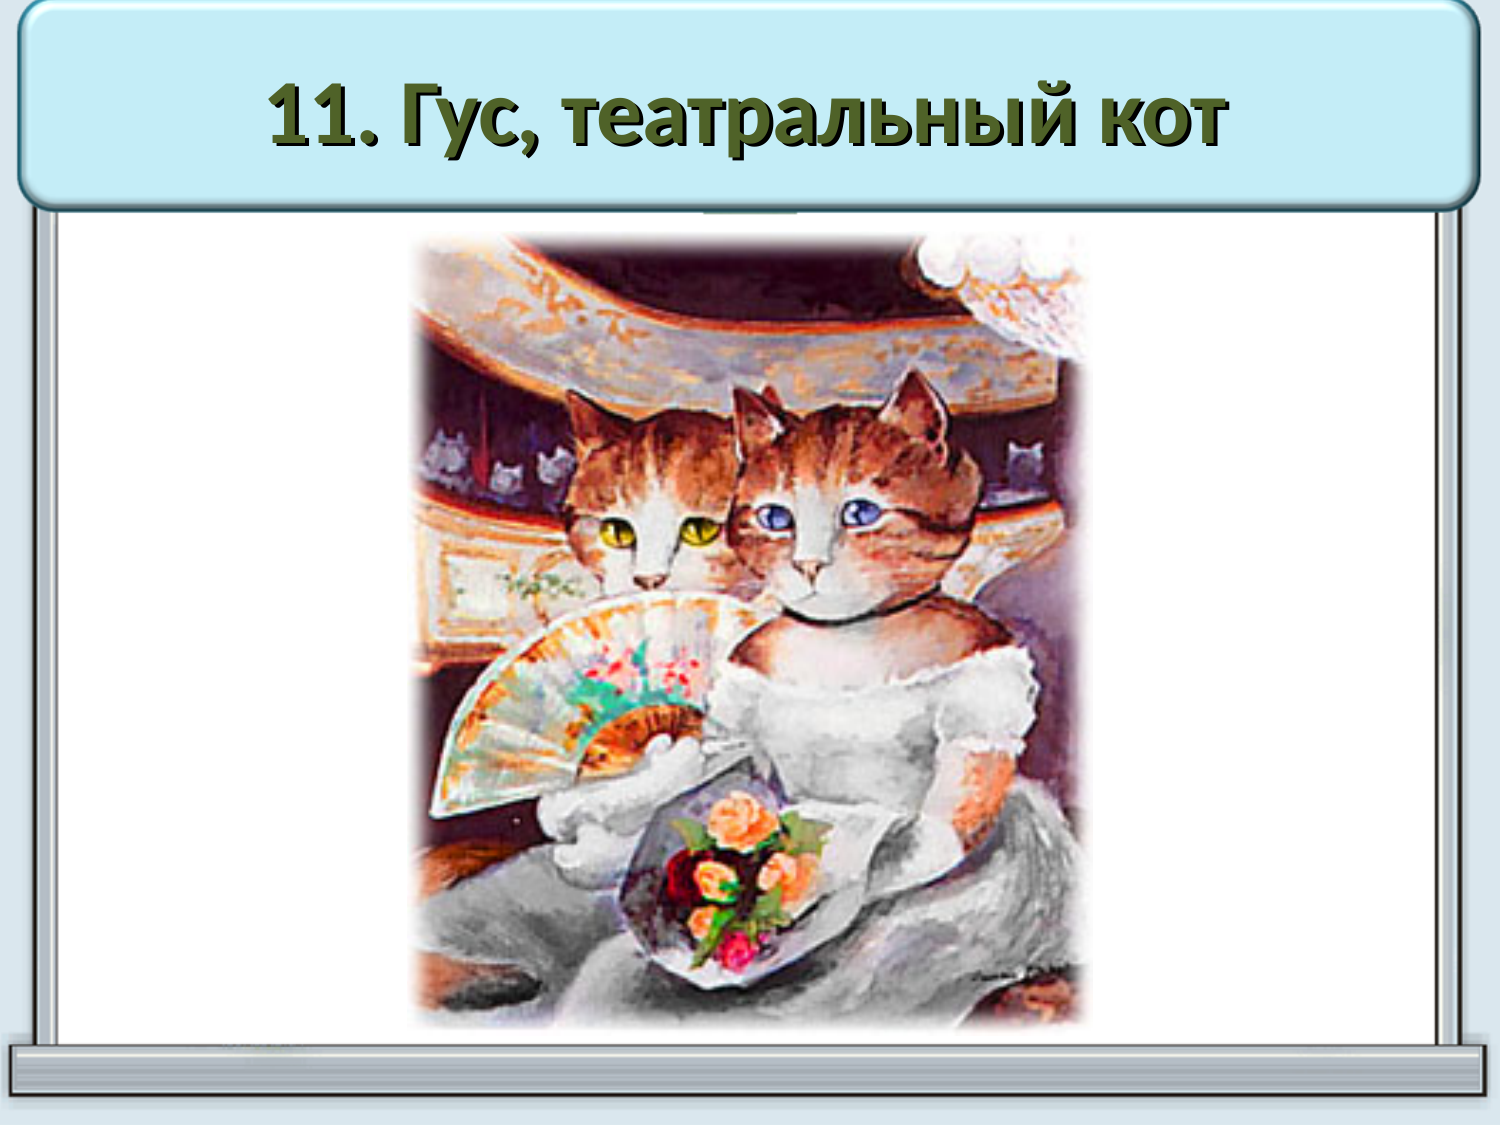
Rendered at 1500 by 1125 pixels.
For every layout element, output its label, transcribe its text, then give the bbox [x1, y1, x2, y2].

title 11. Гус, театральный кот [70, 35, 1421, 178]
picture [407, 231, 1093, 1036]
